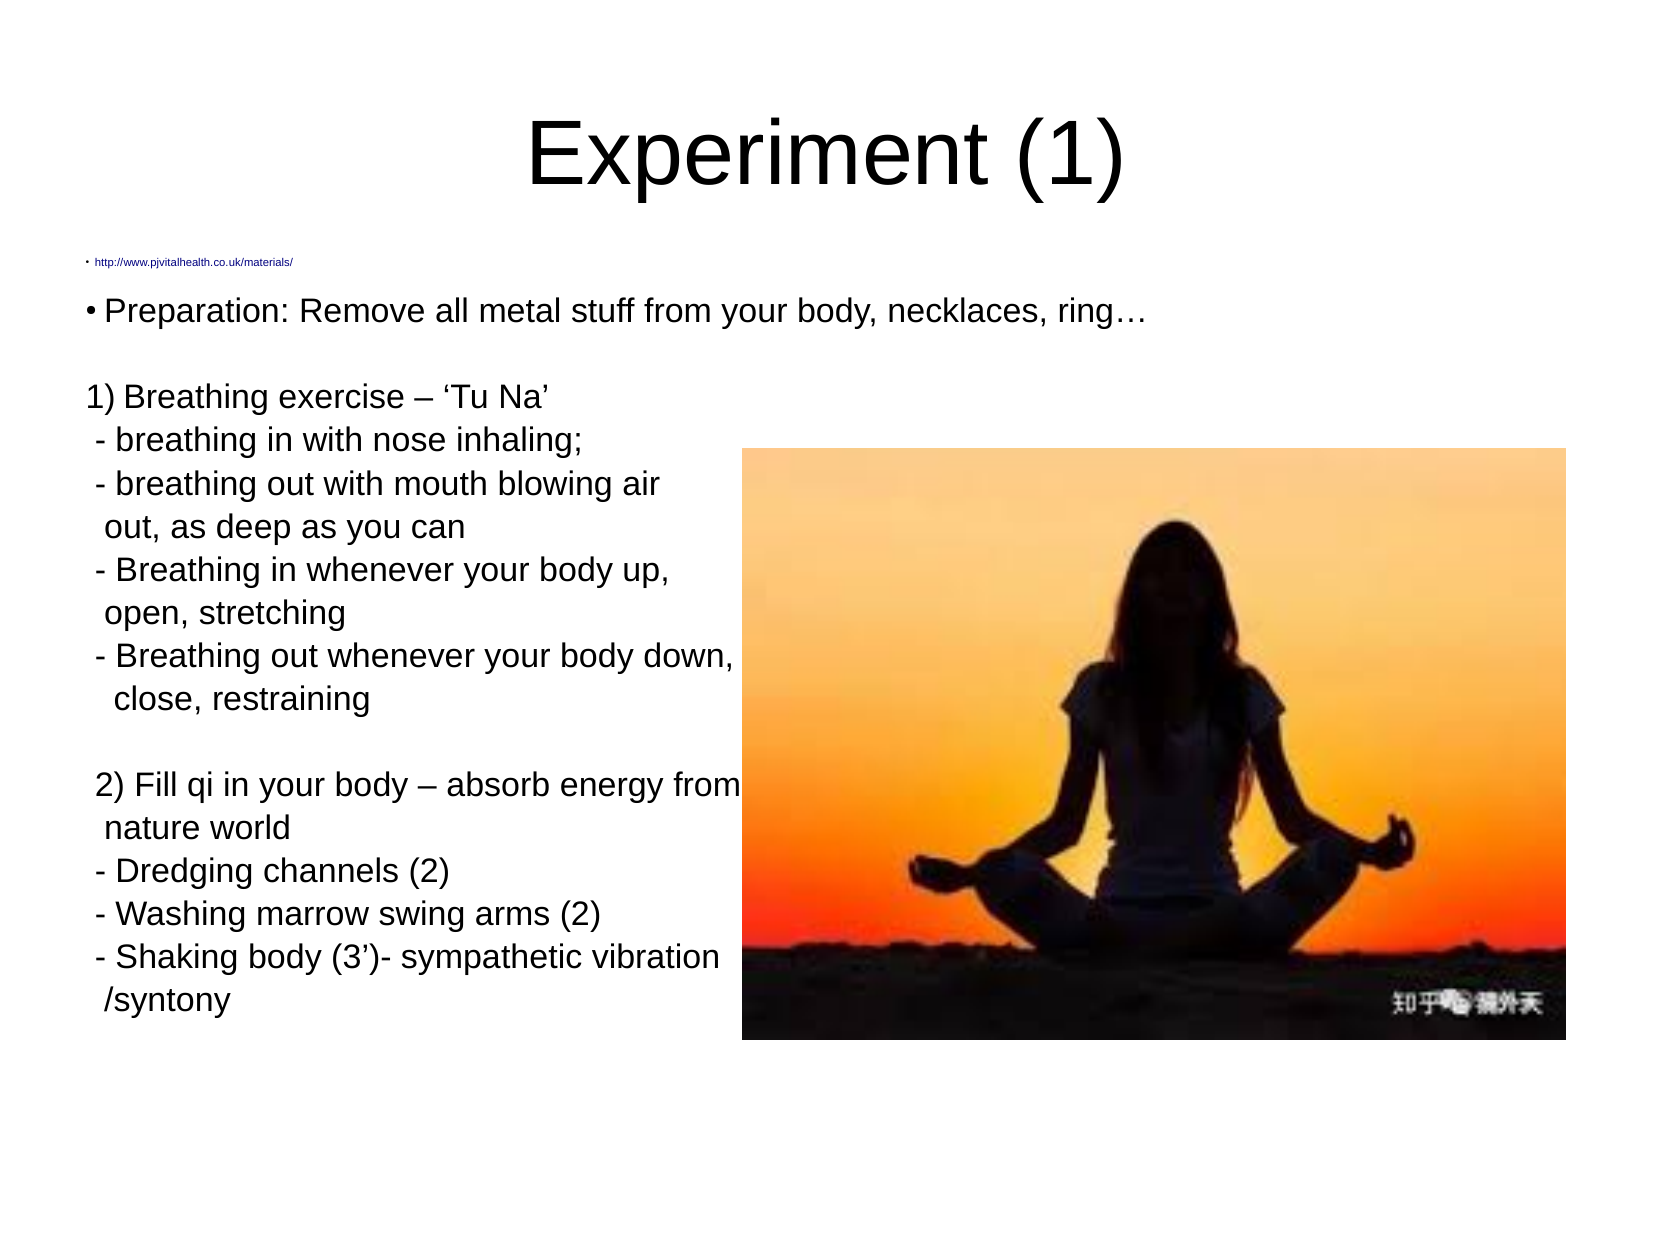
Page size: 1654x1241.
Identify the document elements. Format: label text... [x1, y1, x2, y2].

title Experiment (1) [82, 49, 1571, 256]
list http://www.pjvitalhealth.co.uk/materials/ Preparation: Remove all metal stuff from your body, necklaces, ring… Breathing exercise – ‘Tu Na’ - breathing in with nose inhaling; - breathing out with mouth blowing air out, as deep as you can - Breathing in whenever your body up, open, stretching - Breathing out whenever your body down, close, restraining 2) Fill qi in your body – absorb energy from the nature world - Dredging channels (2) - Washing marrow swing arms (2) - Shaking body (3’)- sympathetic vibration /syntony [82, 256, 1571, 1099]
picture [742, 448, 1566, 1040]
